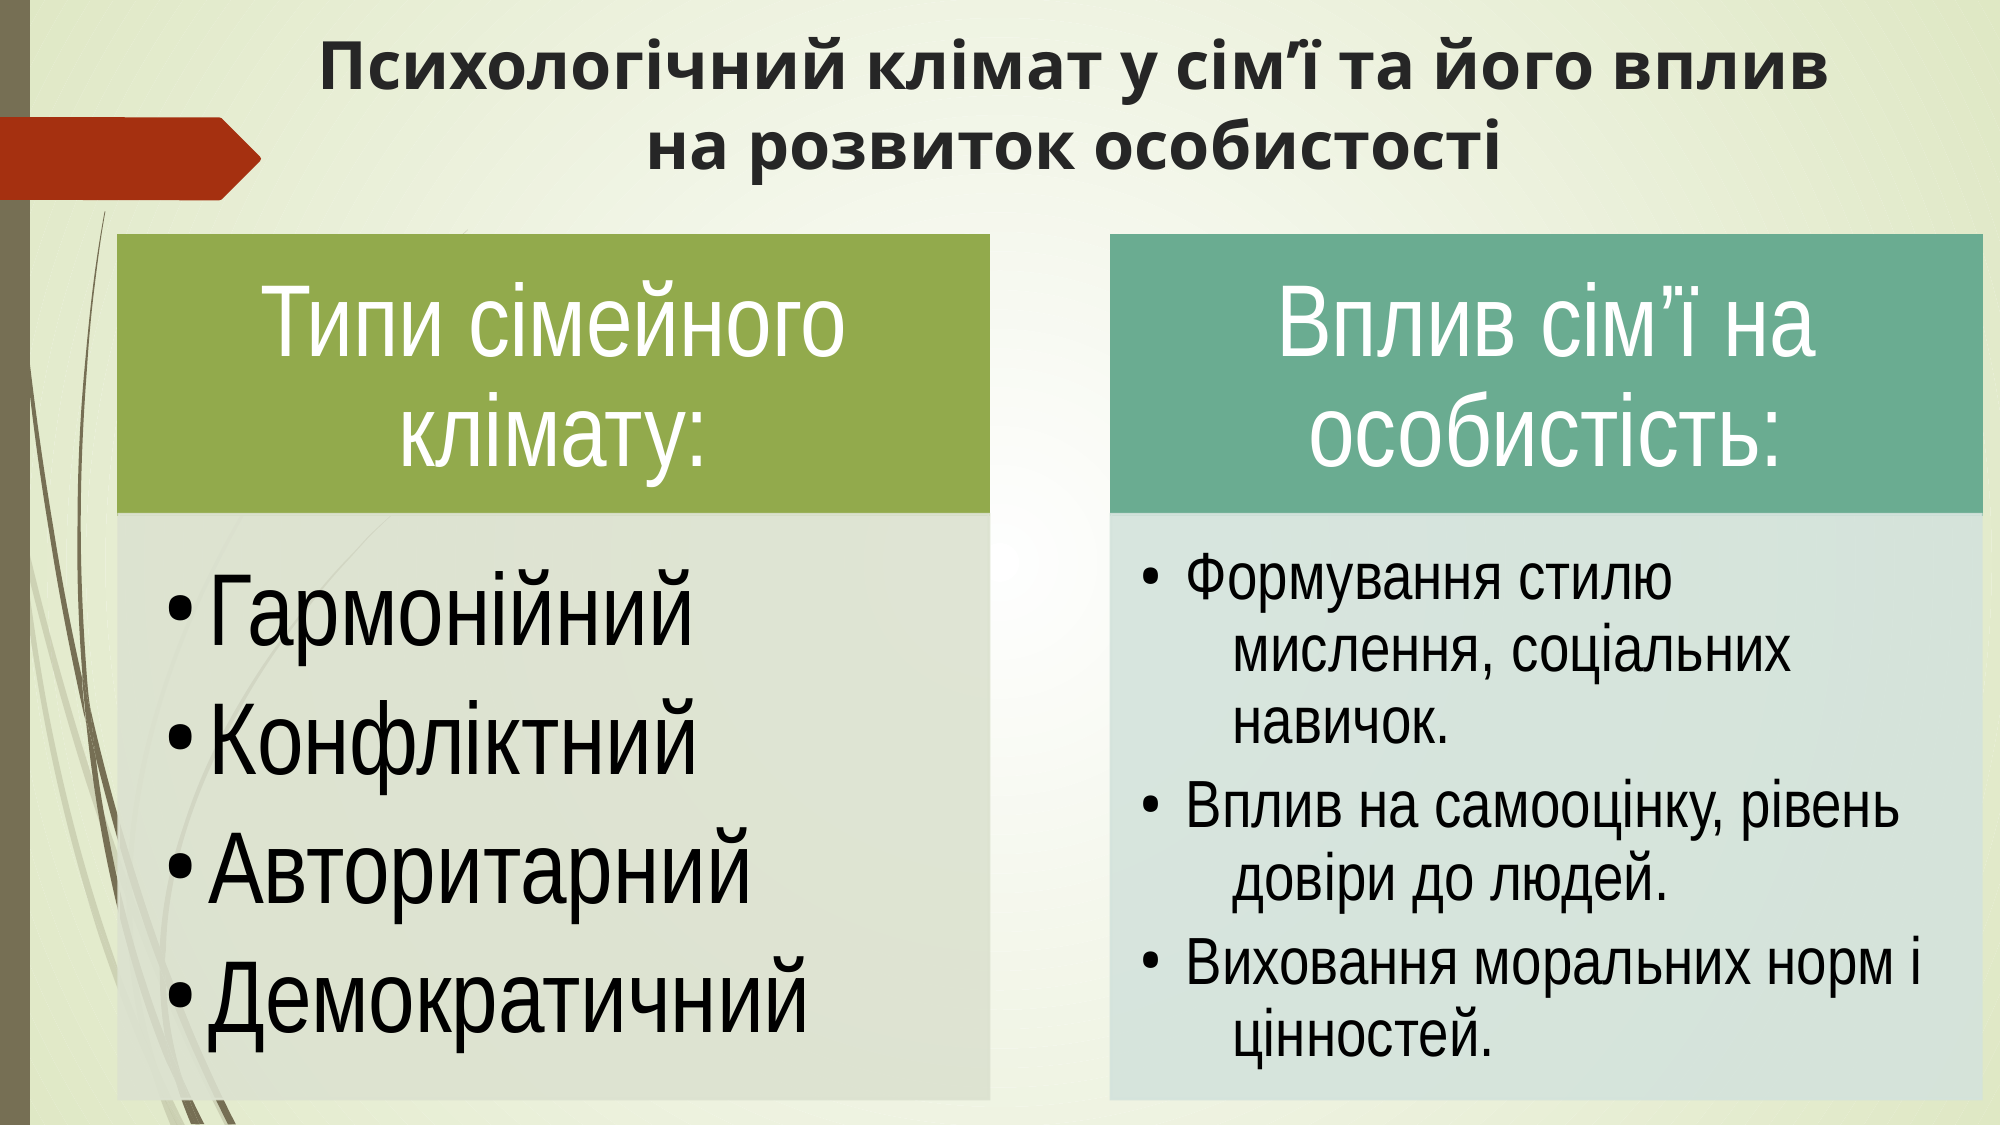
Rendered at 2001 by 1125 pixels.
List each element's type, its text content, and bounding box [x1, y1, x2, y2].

text_box Типи сімейного клімату: [118, 235, 989, 514]
text_box Формування стилю мислення, соціальних навичок. Вплив на самооцінку, рівень довіри до людей. Виховання моральних норм і цінностей. [1110, 514, 1982, 1099]
text_box Гармонійний Конфліктний Авторитарний Демократичний [118, 514, 989, 1099]
title Психологічний клімат у сім’ї та його вплив на розвиток особистості [261, 15, 1887, 231]
text_box Вплив сім’ї на особистість: [1110, 235, 1982, 514]
